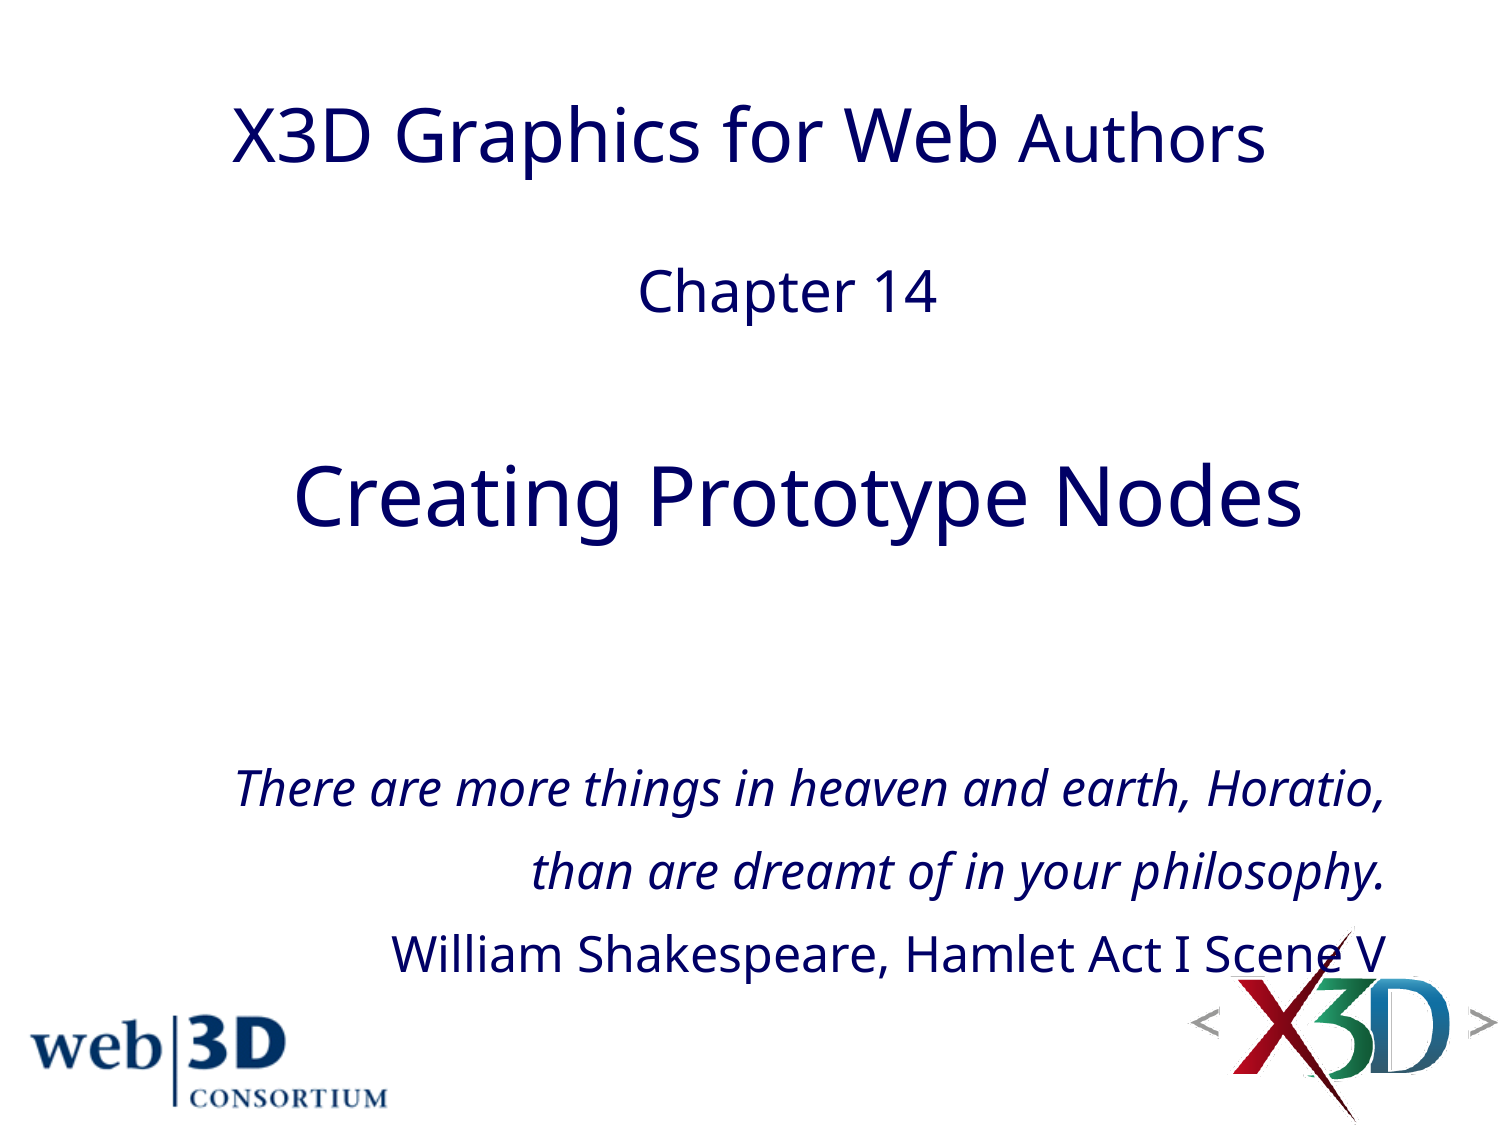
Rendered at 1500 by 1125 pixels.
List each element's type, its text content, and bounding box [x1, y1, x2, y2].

title X3D Graphics for Web Authors [112, 29, 1388, 233]
subtitle Chapter 14 Creating Prototype Nodes There are more things in heaven and earth, Horatio, than are dreamt of in your philosophy. William Shakespeare, Hamlet Act I Scene V [112, 237, 1388, 1001]
picture [12, 998, 413, 1118]
picture [1187, 926, 1500, 1125]
